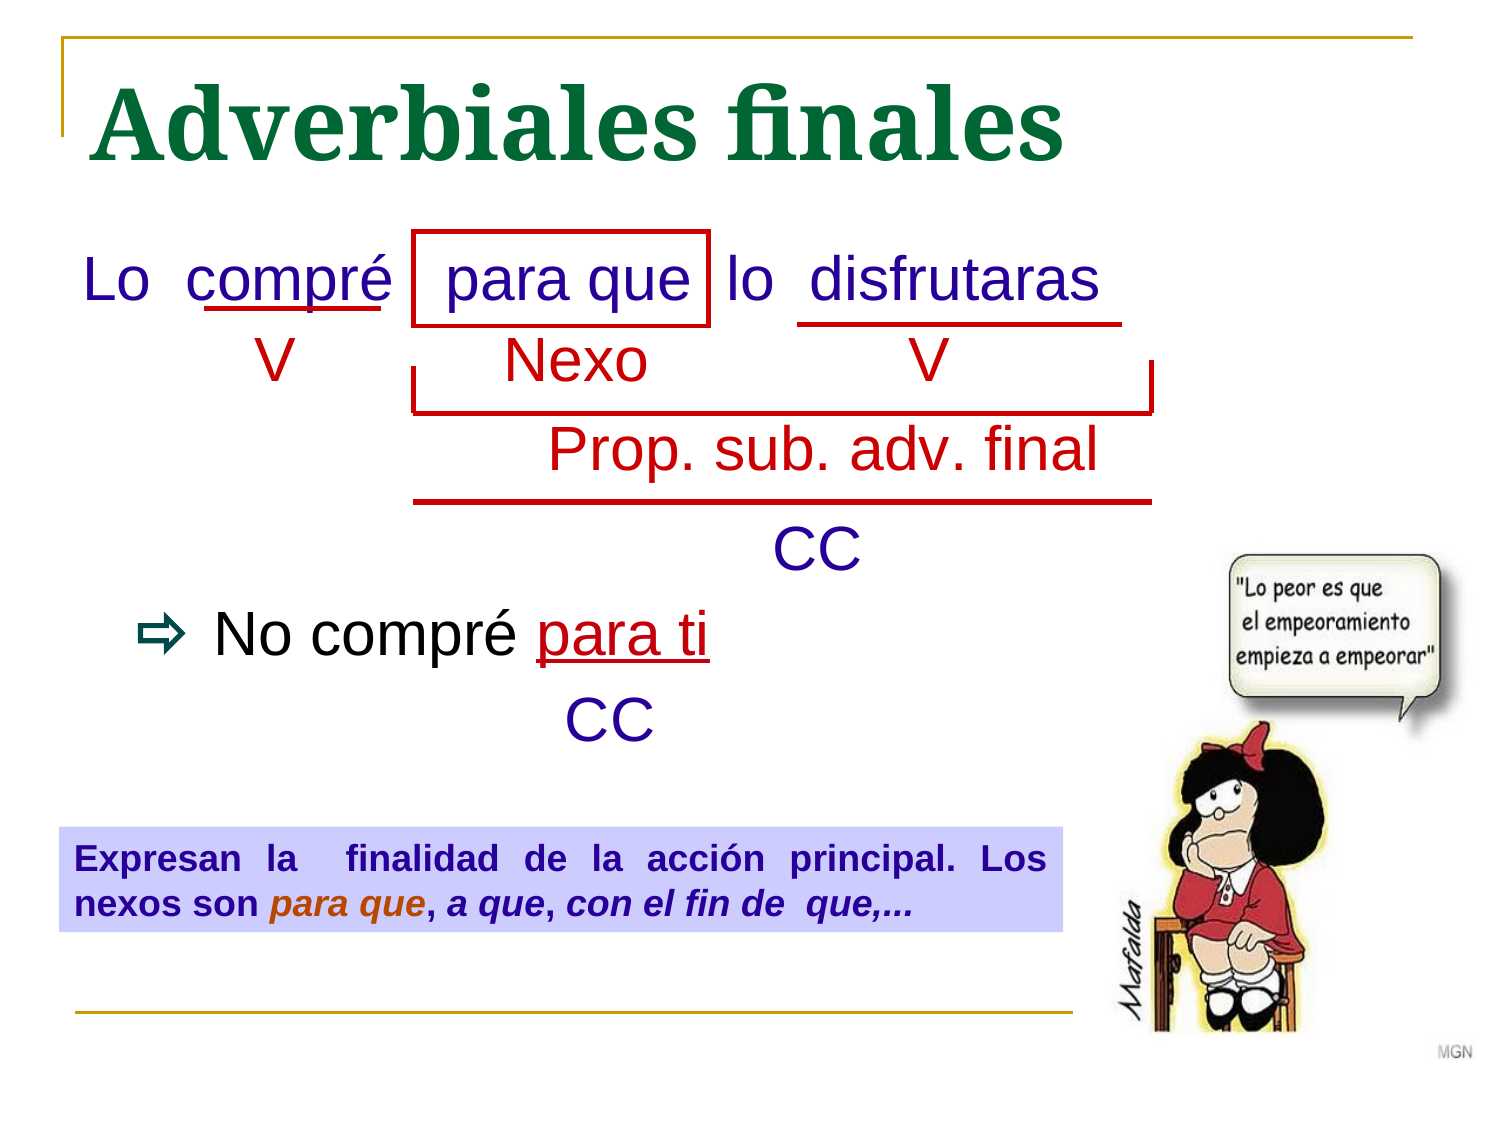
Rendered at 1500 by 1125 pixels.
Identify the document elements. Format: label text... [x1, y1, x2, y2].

list Lo compré para que lo disfrutaras V Nexo V Prop. sub. adv. final CC  No compré para ti CC [416, 236, 706, 324]
list Lo compré para que lo disfrutaras V Nexo V Prop. sub. adv. final CC  No compré para ti CC [67, 236, 1418, 761]
title Adverbiales finales [75, 45, 1426, 197]
picture [1073, 531, 1477, 1061]
text_box Expresan la finalidad de la acción principal. Los nexos son para que, a que, con el fin de que,... [59, 826, 1064, 933]
